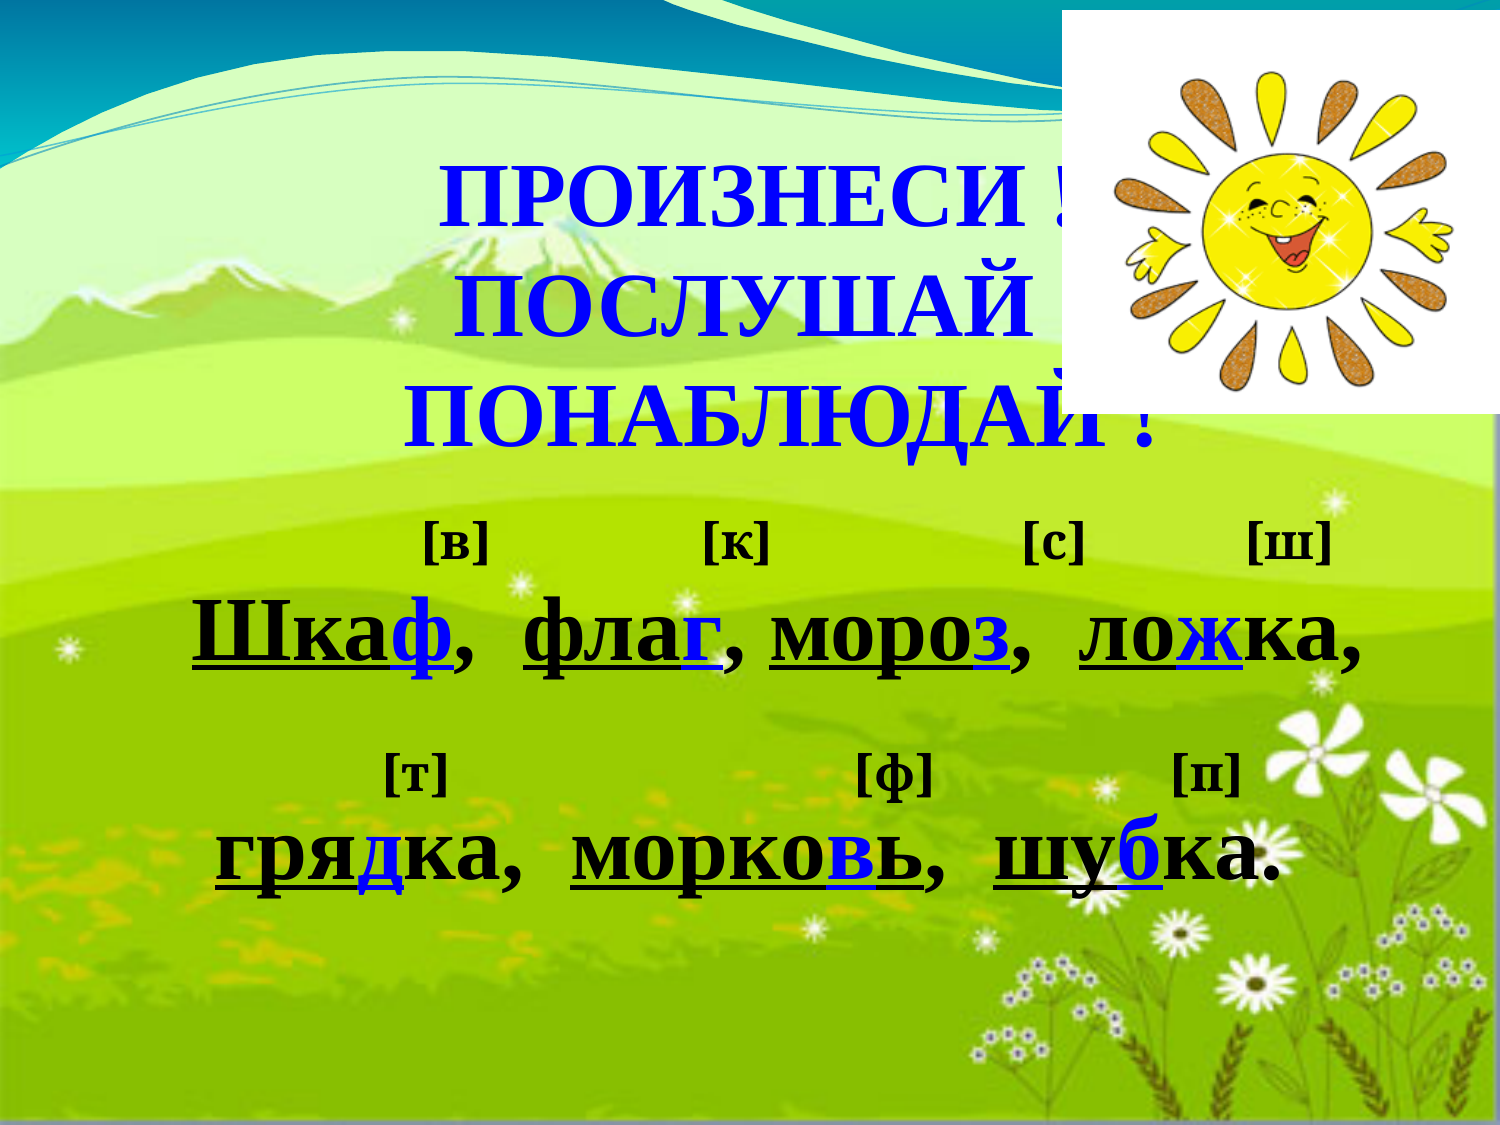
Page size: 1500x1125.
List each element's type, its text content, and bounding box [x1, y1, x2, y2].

text_box [т] [ф] [п] [236, 730, 1359, 807]
text_box Шкаф, флаг, мороз, ложка, грядка, морковь, шубка. [177, 560, 1500, 906]
text_box [в] [к] [с] [ш] [236, 501, 1500, 577]
text_box ПРОИЗНЕСИ ! ПОСЛУШАЙ ! ПОНАБЛЮДАЙ ! [88, 127, 1477, 473]
picture [0, 0, 1500, 1125]
